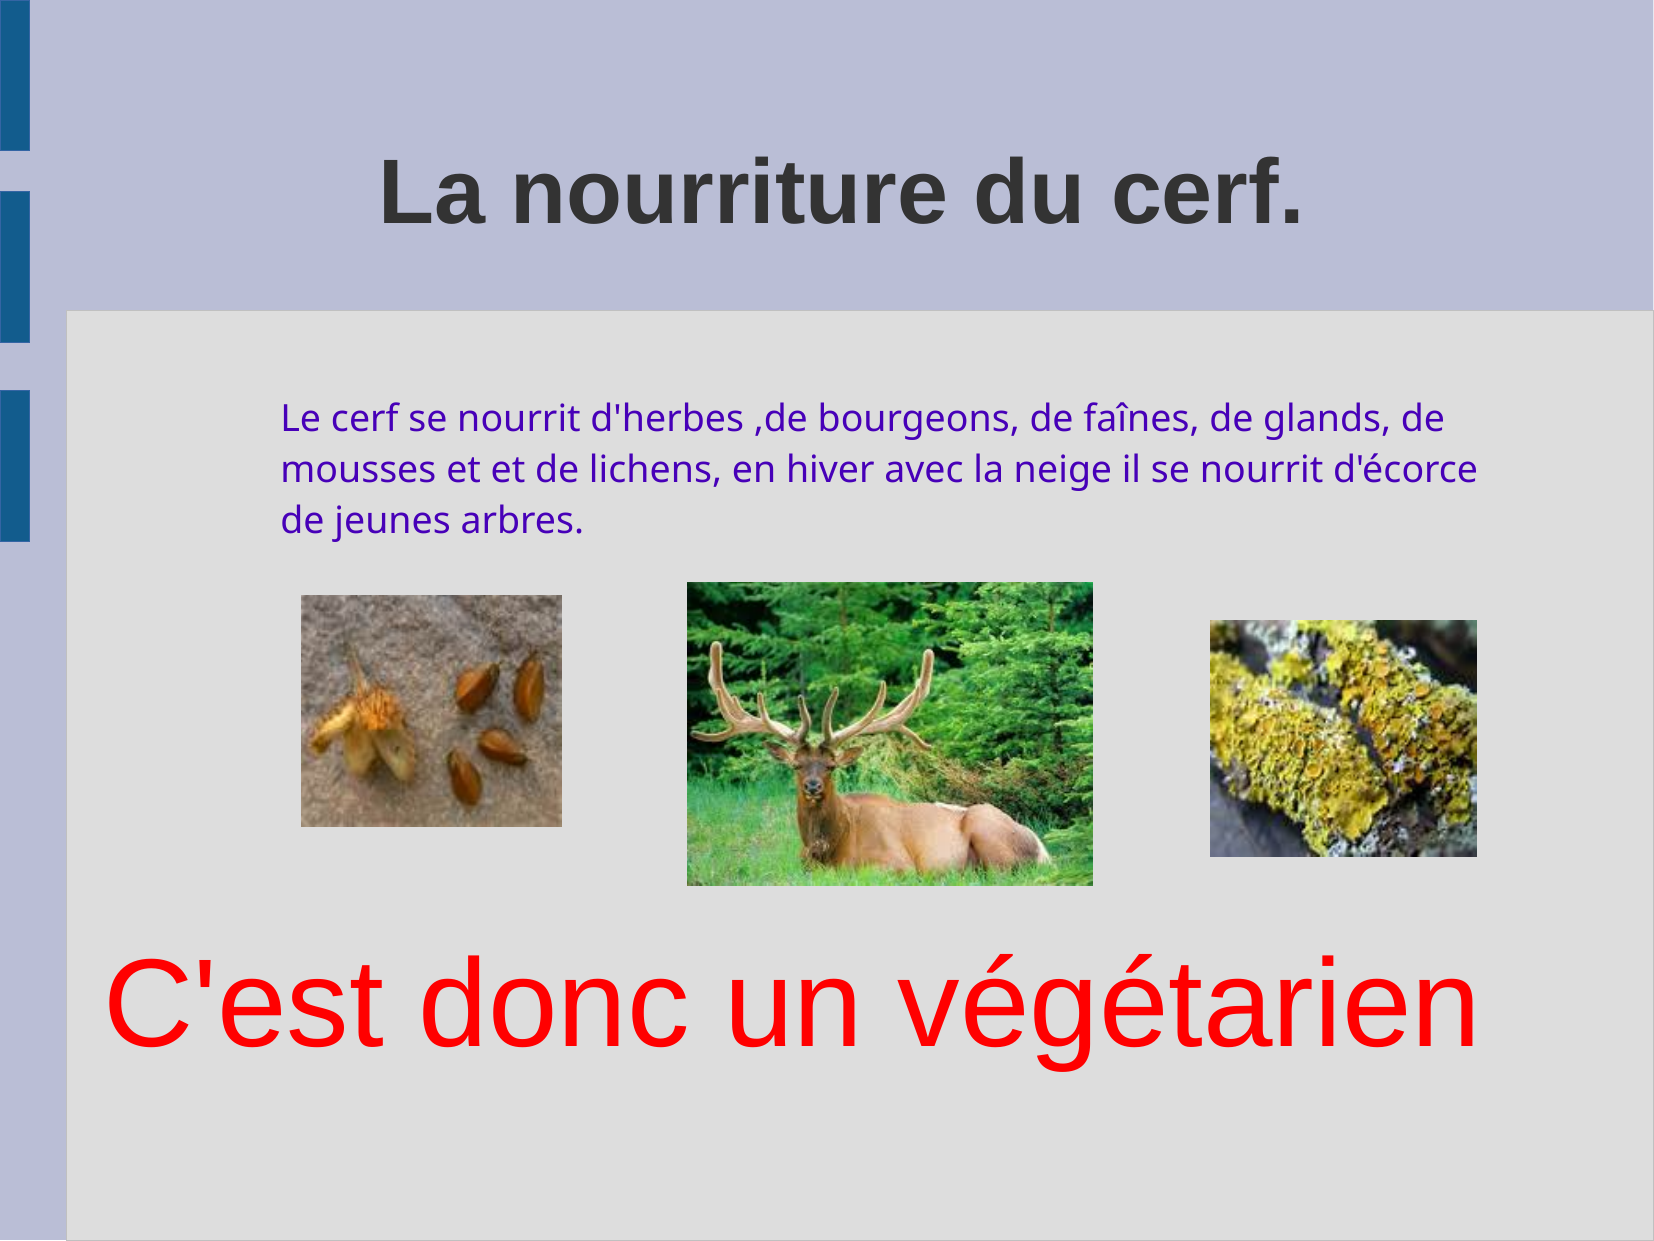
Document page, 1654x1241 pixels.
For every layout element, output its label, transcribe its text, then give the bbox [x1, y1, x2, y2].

text_box Le cerf se nourrit d'herbes ,de bourgeons, de faînes, de glands, de mousses et et de lichens, en hiver avec la neige il se nourrit d'écorce de jeunes arbres. [265, 383, 1499, 557]
text_box C'est donc un végétarien [88, 925, 1565, 1152]
picture [301, 595, 562, 827]
picture [1210, 620, 1477, 857]
title La nourriture du cerf. [123, 88, 1536, 296]
picture [687, 582, 1093, 886]
